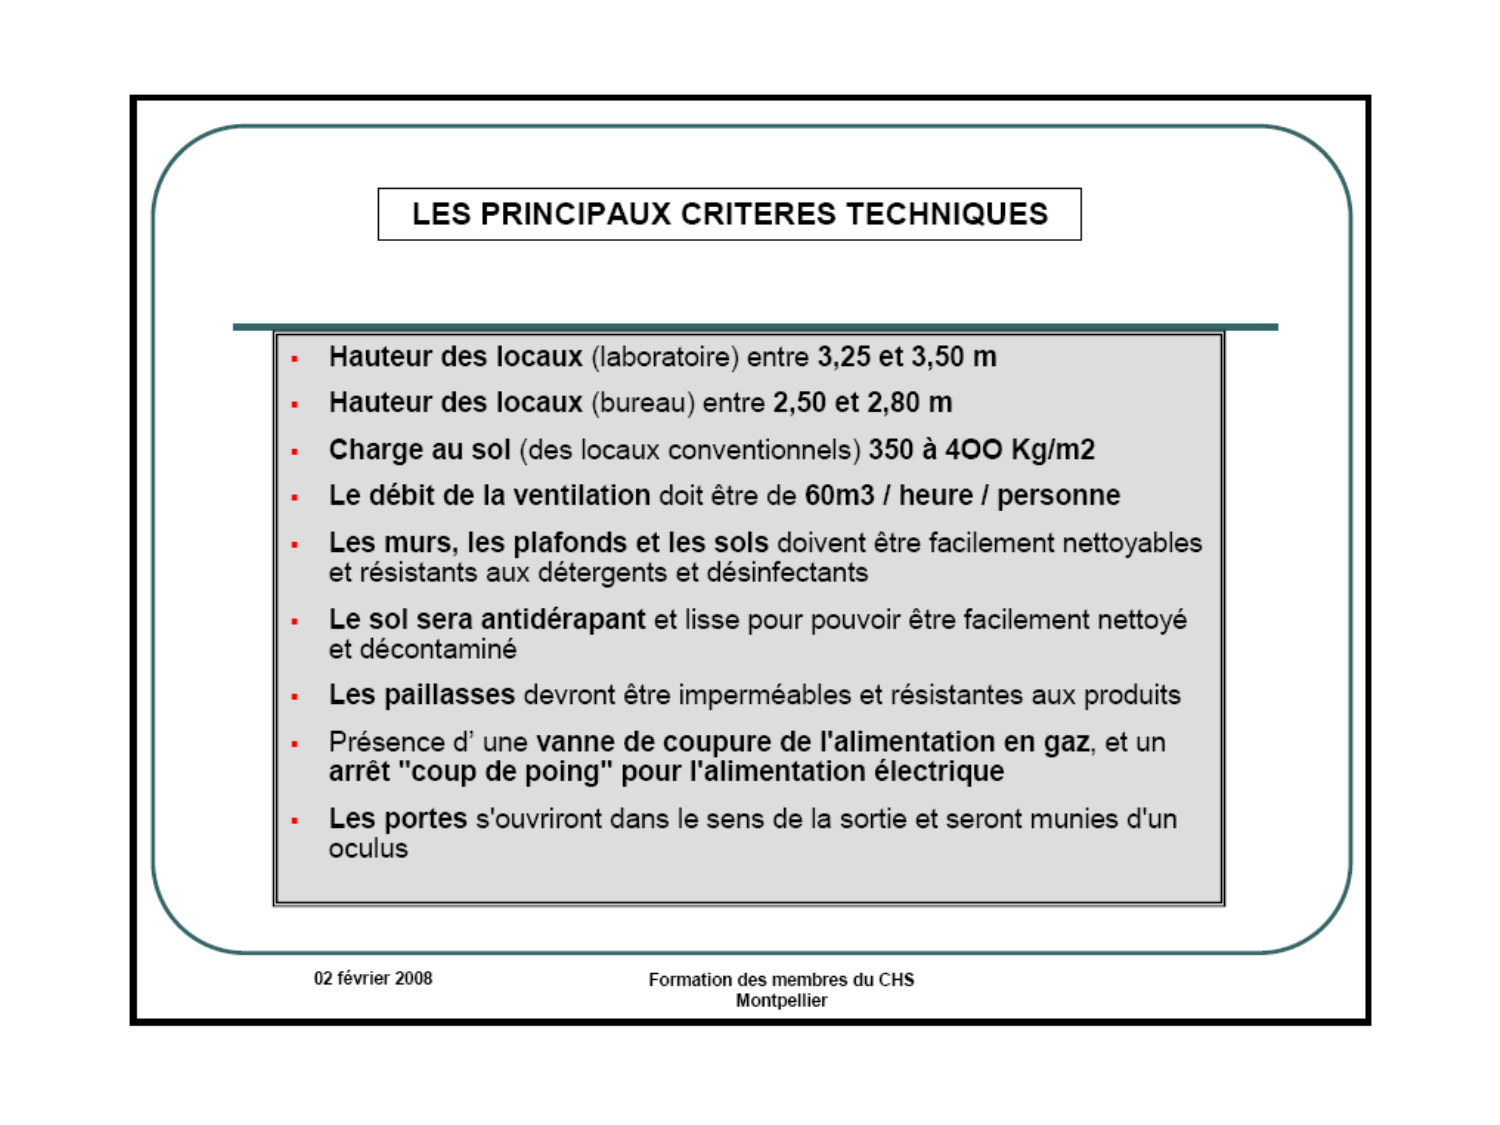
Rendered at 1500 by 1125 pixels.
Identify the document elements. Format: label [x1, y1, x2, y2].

picture [121, 89, 1379, 1035]
